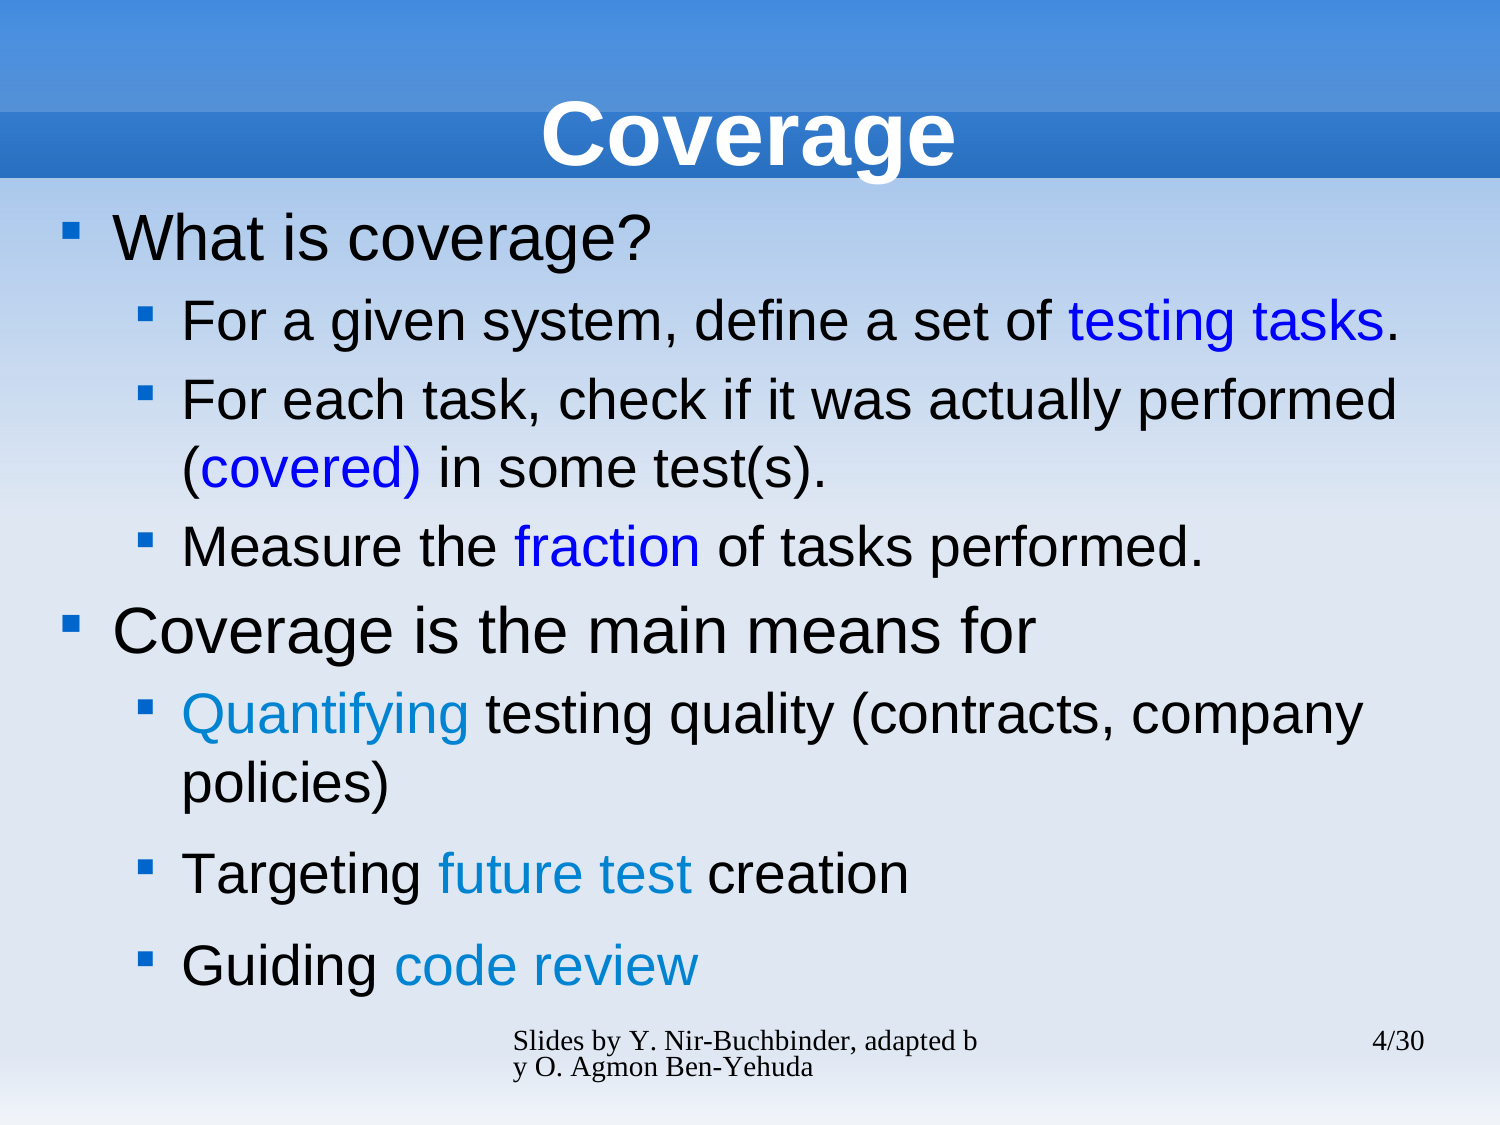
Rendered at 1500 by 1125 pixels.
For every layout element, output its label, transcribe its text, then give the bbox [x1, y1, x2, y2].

picture [0, 0, 1500, 1125]
title Coverage [31, 64, 1467, 194]
list What is coverage? For a given system, define a set of testing tasks. For each task, check if it was actually performed (covered) in some test(s). Measure the fraction of tasks performed. Coverage is the main means for Quantifying testing quality (contracts, company policies) Targeting future test creation Guiding code review [28, 187, 1464, 1007]
